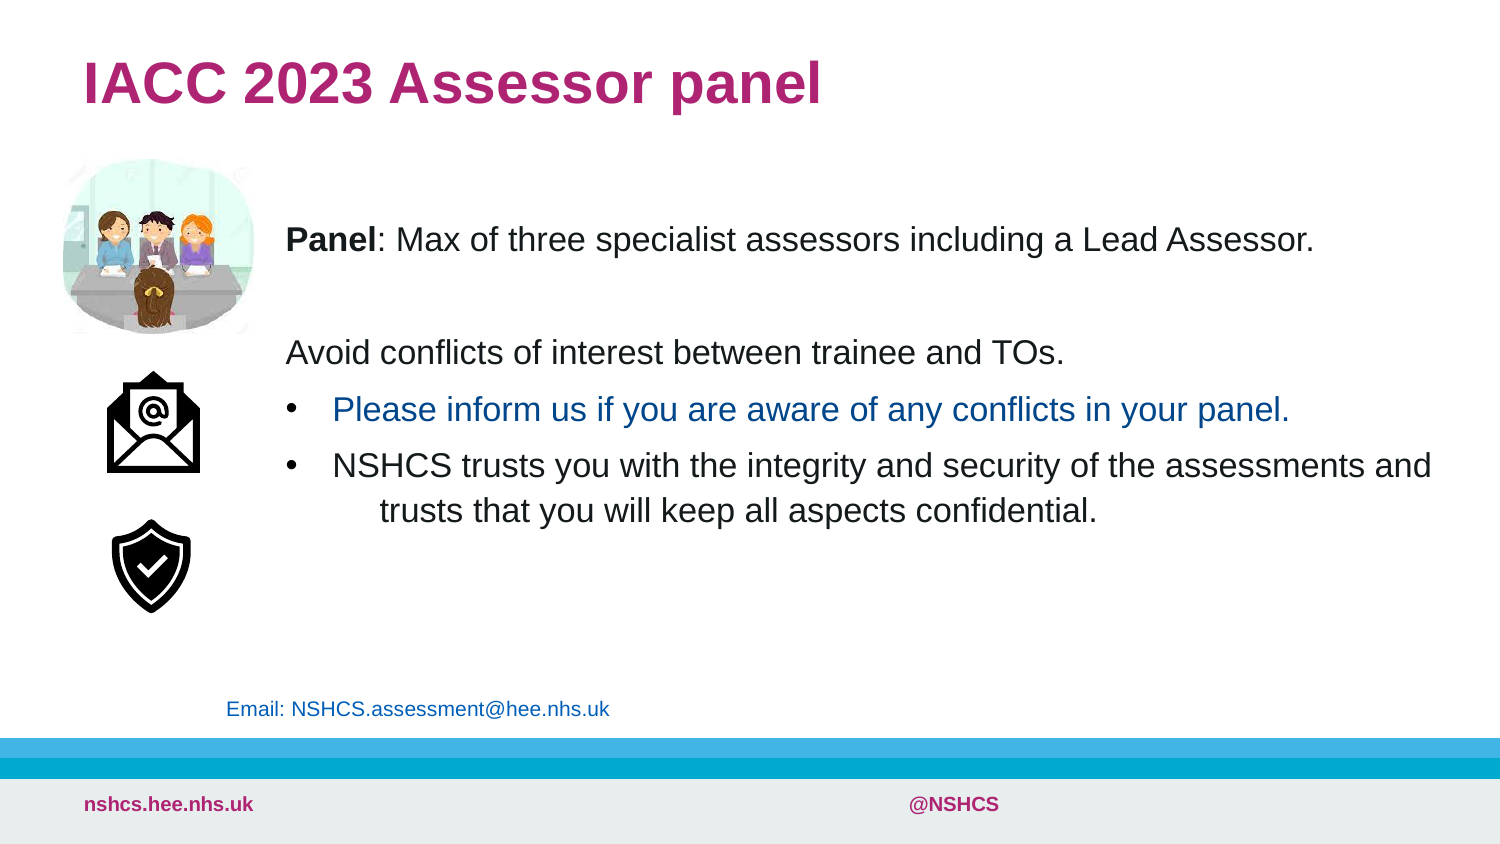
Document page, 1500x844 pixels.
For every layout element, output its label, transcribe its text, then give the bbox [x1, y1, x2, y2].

text_box Panel: Max of three specialist assessors including a Lead Assessor. Avoid conflicts of interest between trainee and TOs. Please inform us if you are aware of any conflicts in your panel. NSHCS trusts you with the integrity and security of the assessments and trusts that you will keep all aspects confidential. [274, 208, 1459, 535]
title IACC 2023 Assessor panel [103, 31, 1174, 116]
picture [97, 365, 210, 479]
text_box Email: NSHCS.assessment@hee.nhs.uk [211, 687, 764, 729]
picture [95, 509, 208, 622]
picture [63, 159, 254, 334]
